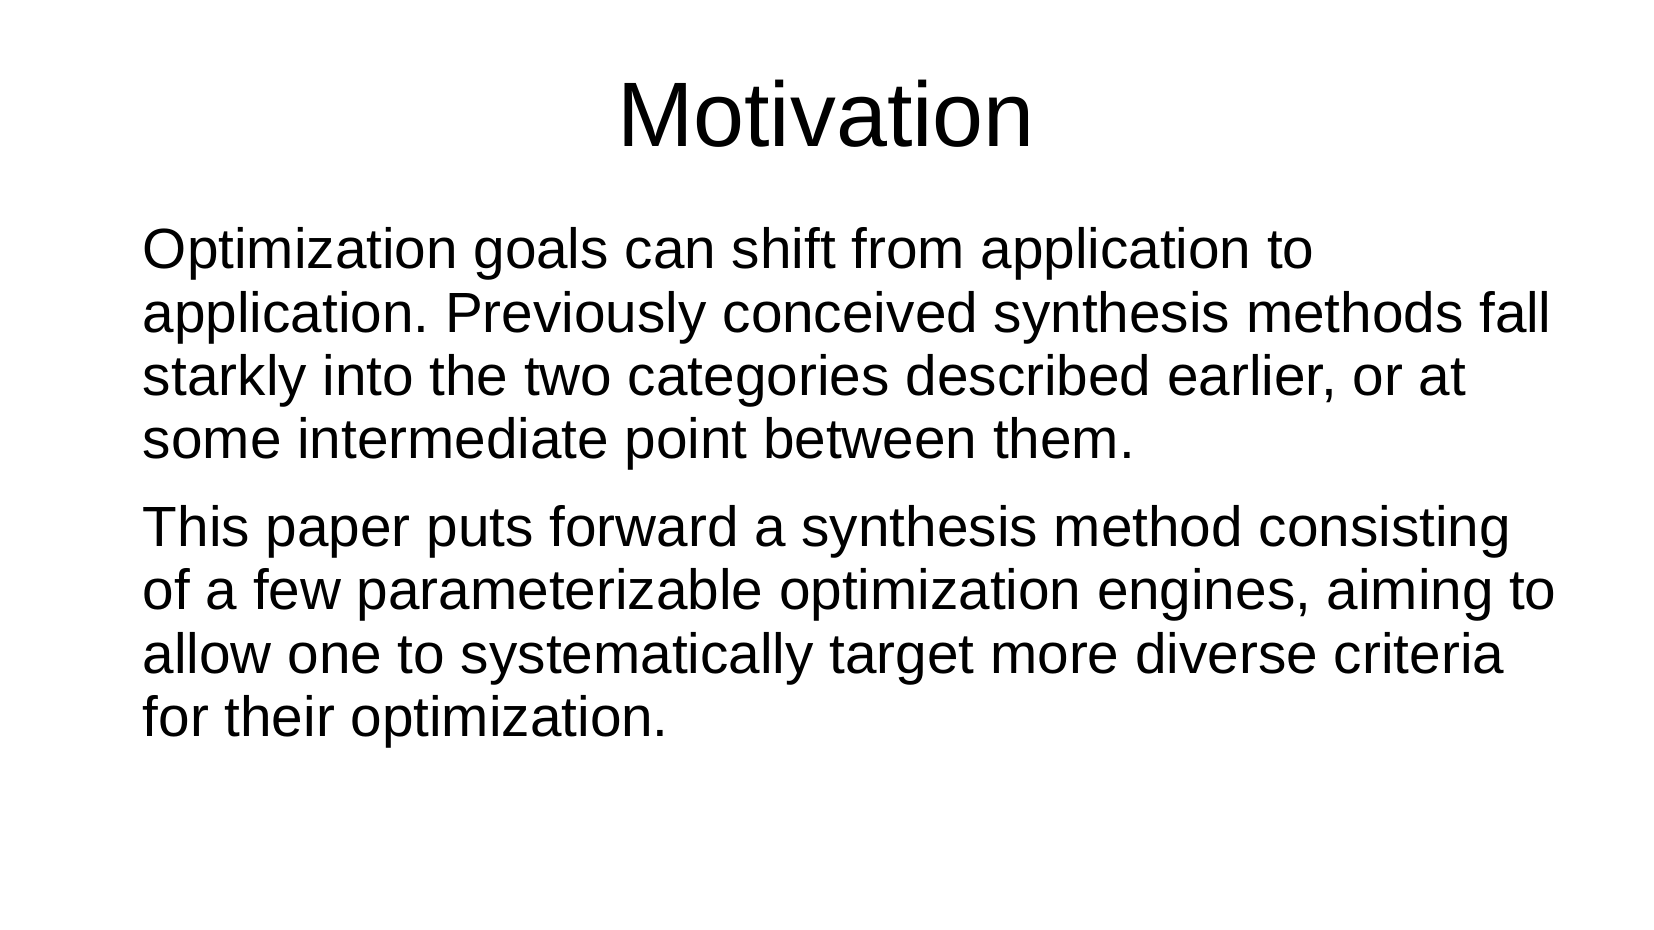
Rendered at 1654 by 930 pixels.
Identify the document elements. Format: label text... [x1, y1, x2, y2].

list Optimization goals can shift from application to application. Previously conceived synthesis methods fall starkly into the two categories described earlier, or at some intermediate point between them. This paper puts forward a synthesis method consisting of a few parameterizable optimization engines, aiming to allow one to systematically target more diverse criteria for their optimization. [82, 217, 1571, 757]
title Motivation [82, 37, 1571, 193]
